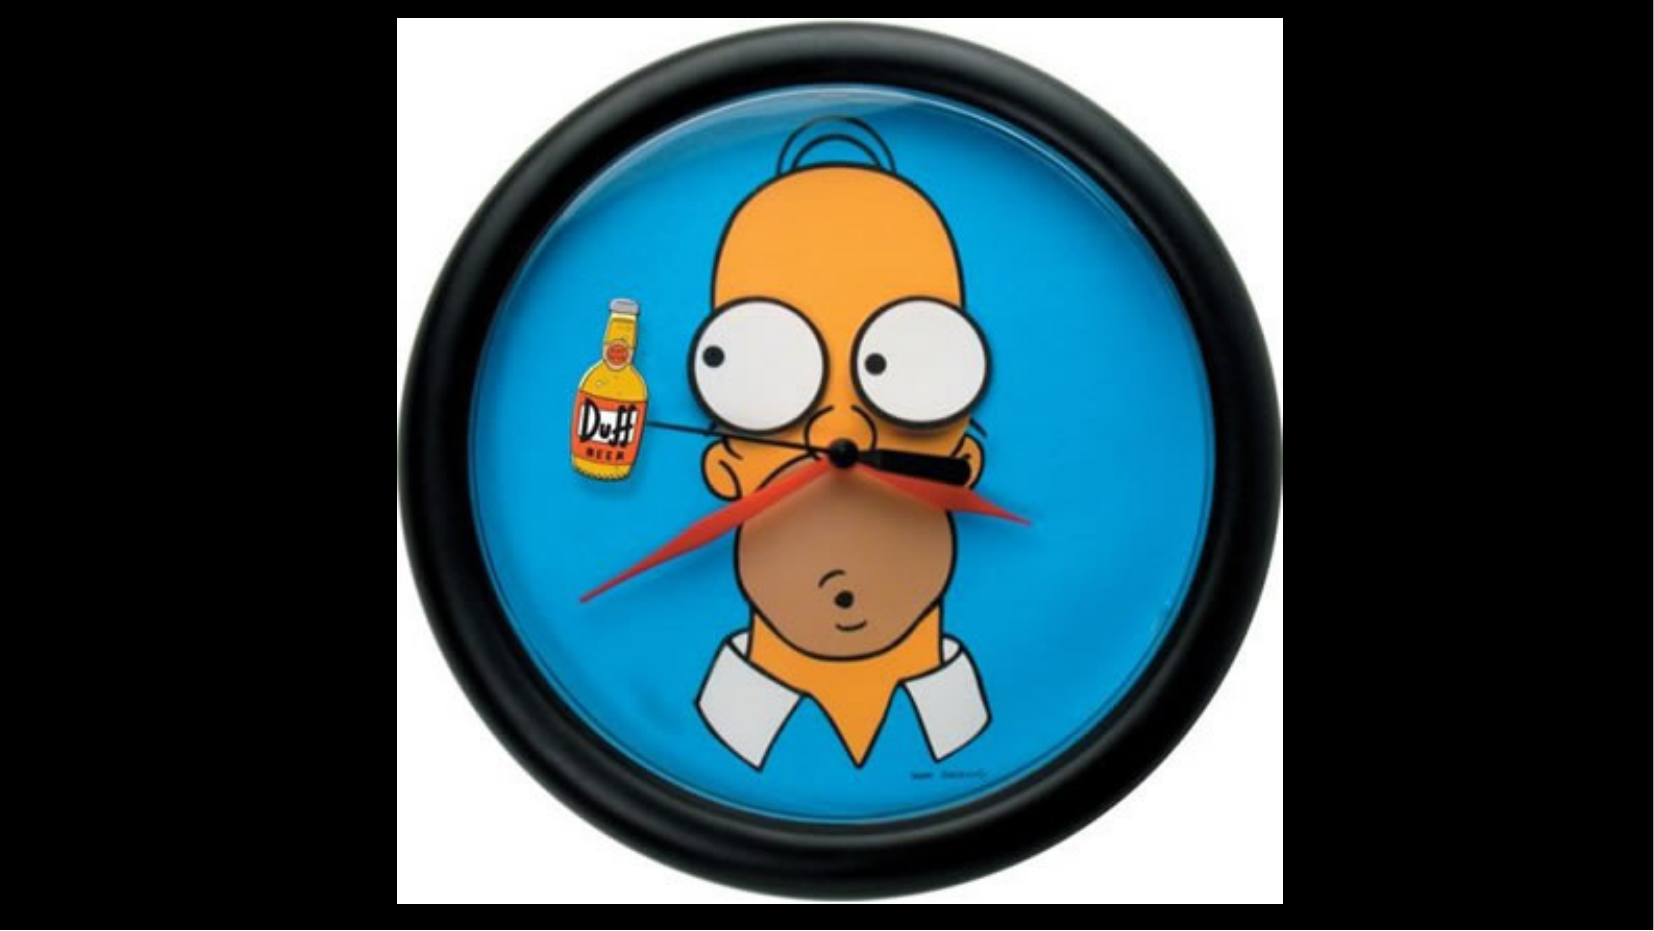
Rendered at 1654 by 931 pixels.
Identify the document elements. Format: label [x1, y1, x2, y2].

picture [397, 18, 1283, 904]
